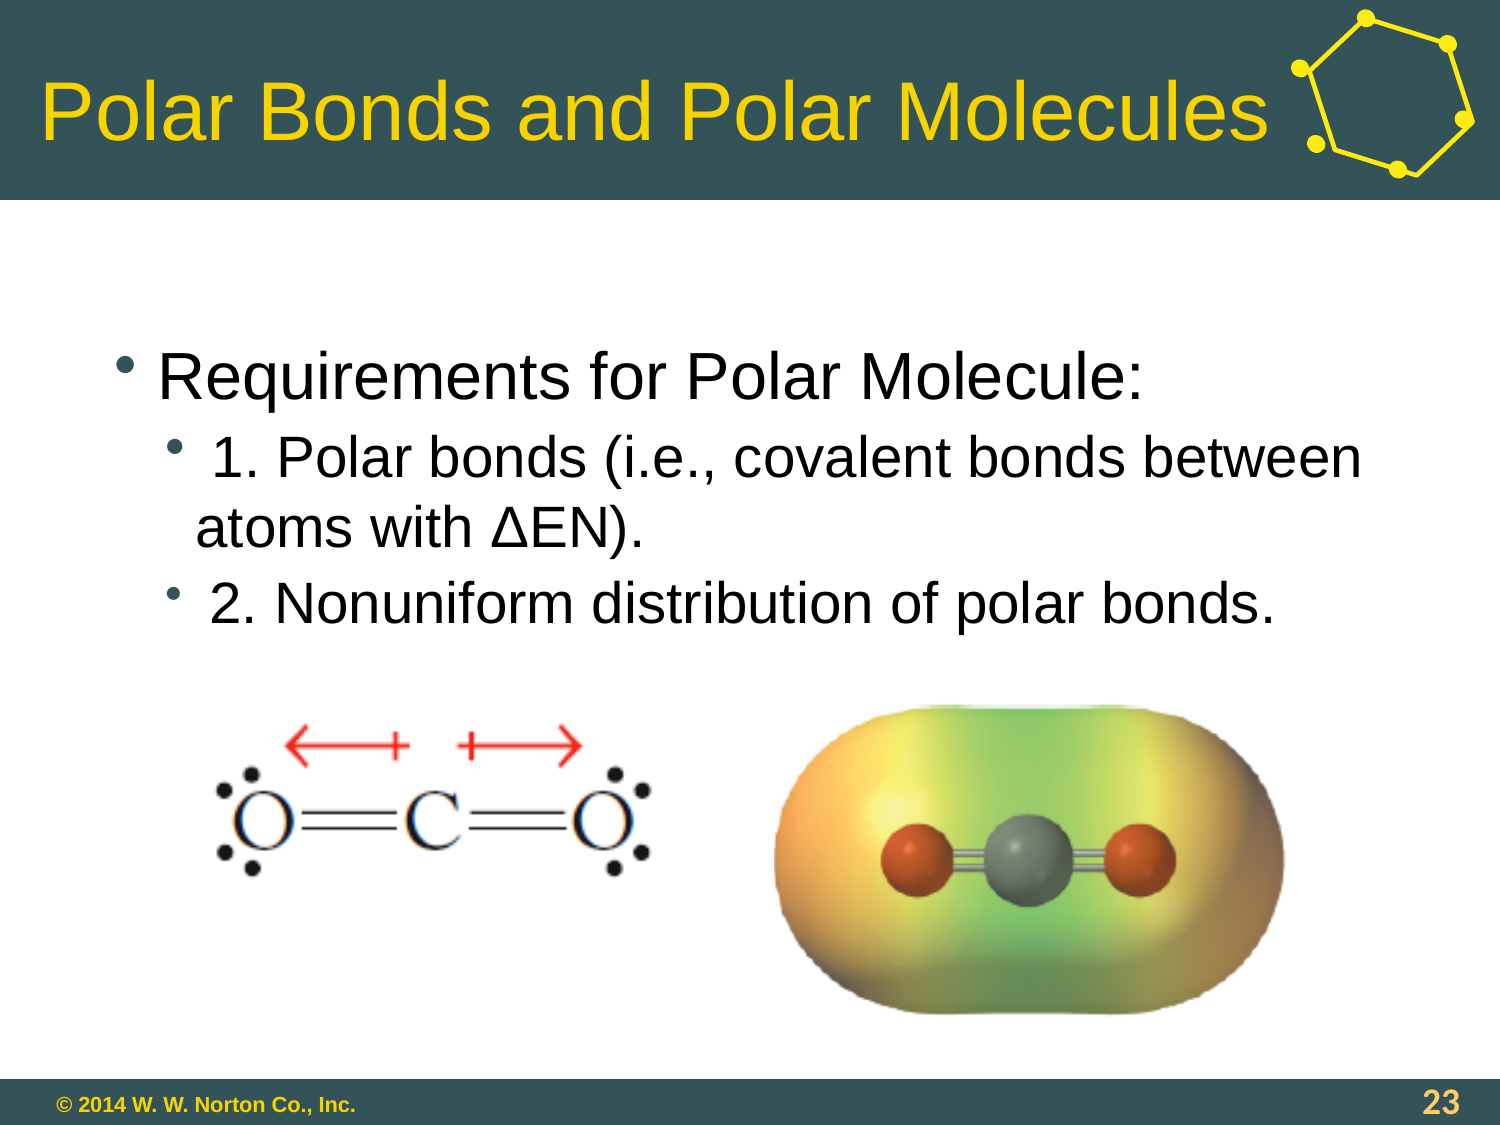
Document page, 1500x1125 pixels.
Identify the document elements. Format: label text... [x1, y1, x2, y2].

title Polar Bonds and Polar Molecules [24, 19, 1288, 195]
slide_number <number> [1400, 1073, 1475, 1125]
list Requirements for Polar Molecule: 1. Polar bonds (i.e., covalent bonds between atoms with ΔEN). 2. Nonuniform distribution of polar bonds. [99, 324, 1413, 663]
picture [774, 699, 1292, 1025]
picture [174, 699, 701, 900]
